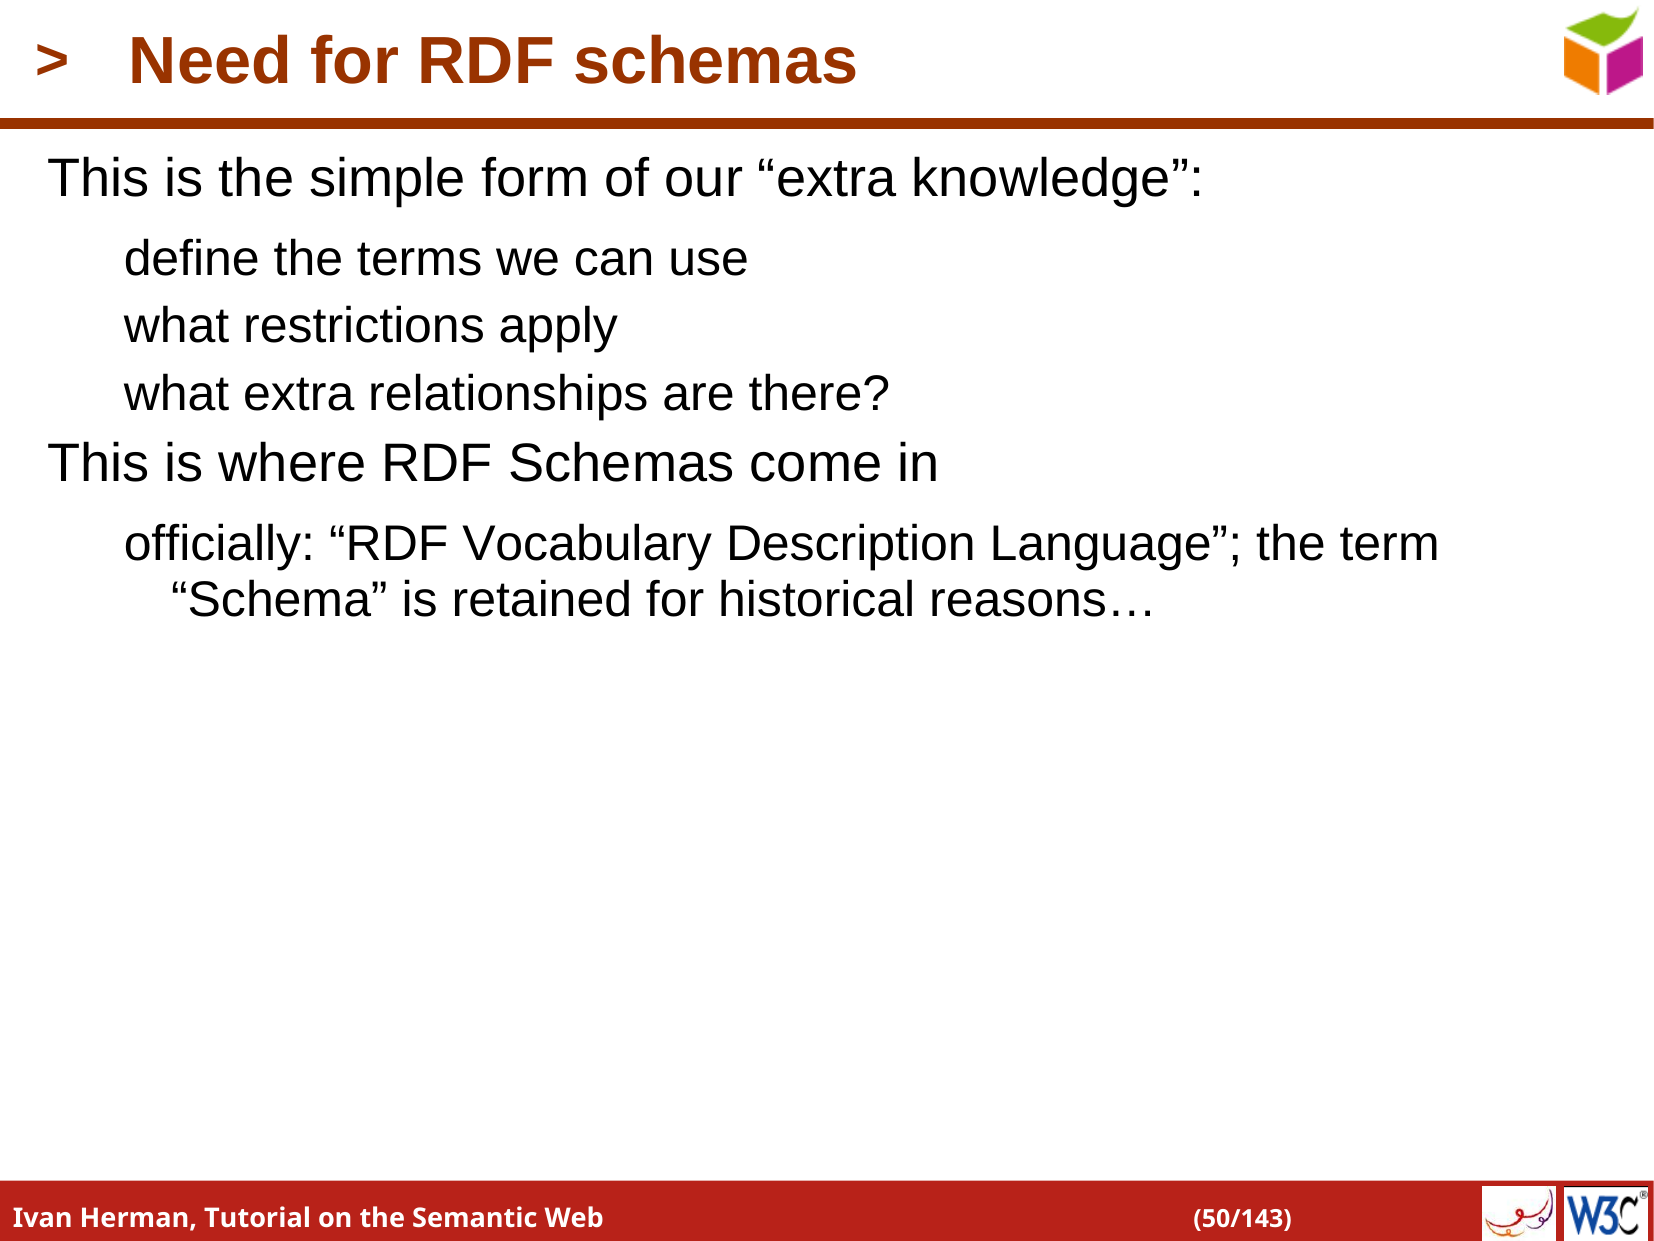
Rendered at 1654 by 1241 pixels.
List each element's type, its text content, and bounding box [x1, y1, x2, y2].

picture [1564, 1186, 1648, 1241]
title Need for RDF schemas [93, 0, 1493, 119]
picture [1564, 5, 1643, 95]
list This is the simple form of our “extra knowledge”: define the terms we can use what restrictions apply what extra relationships are there? This is where RDF Schemas come in officially: “RDF Vocabulary Description Language”; the term “Schema” is retained for historical reasons… [29, 147, 1624, 1134]
picture [1482, 1186, 1556, 1241]
